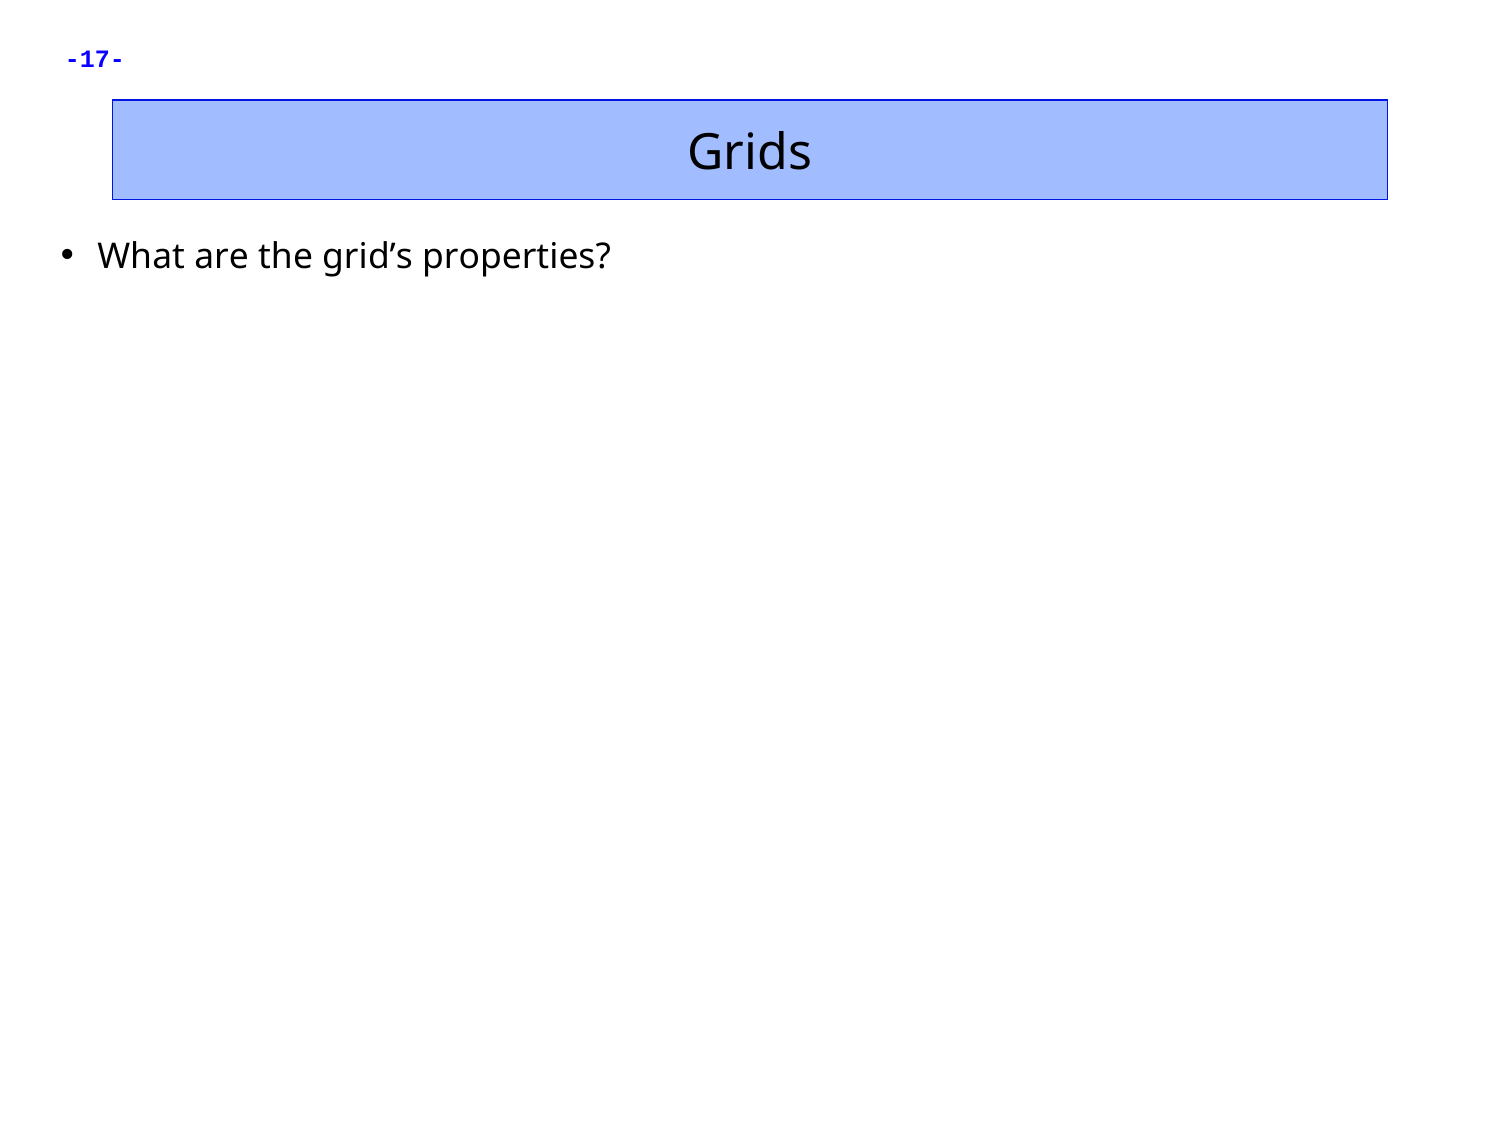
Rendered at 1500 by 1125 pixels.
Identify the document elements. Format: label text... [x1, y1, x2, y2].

text_box What are the grid’s properties? [44, 224, 1488, 374]
text_box Grids [112, 99, 1388, 200]
